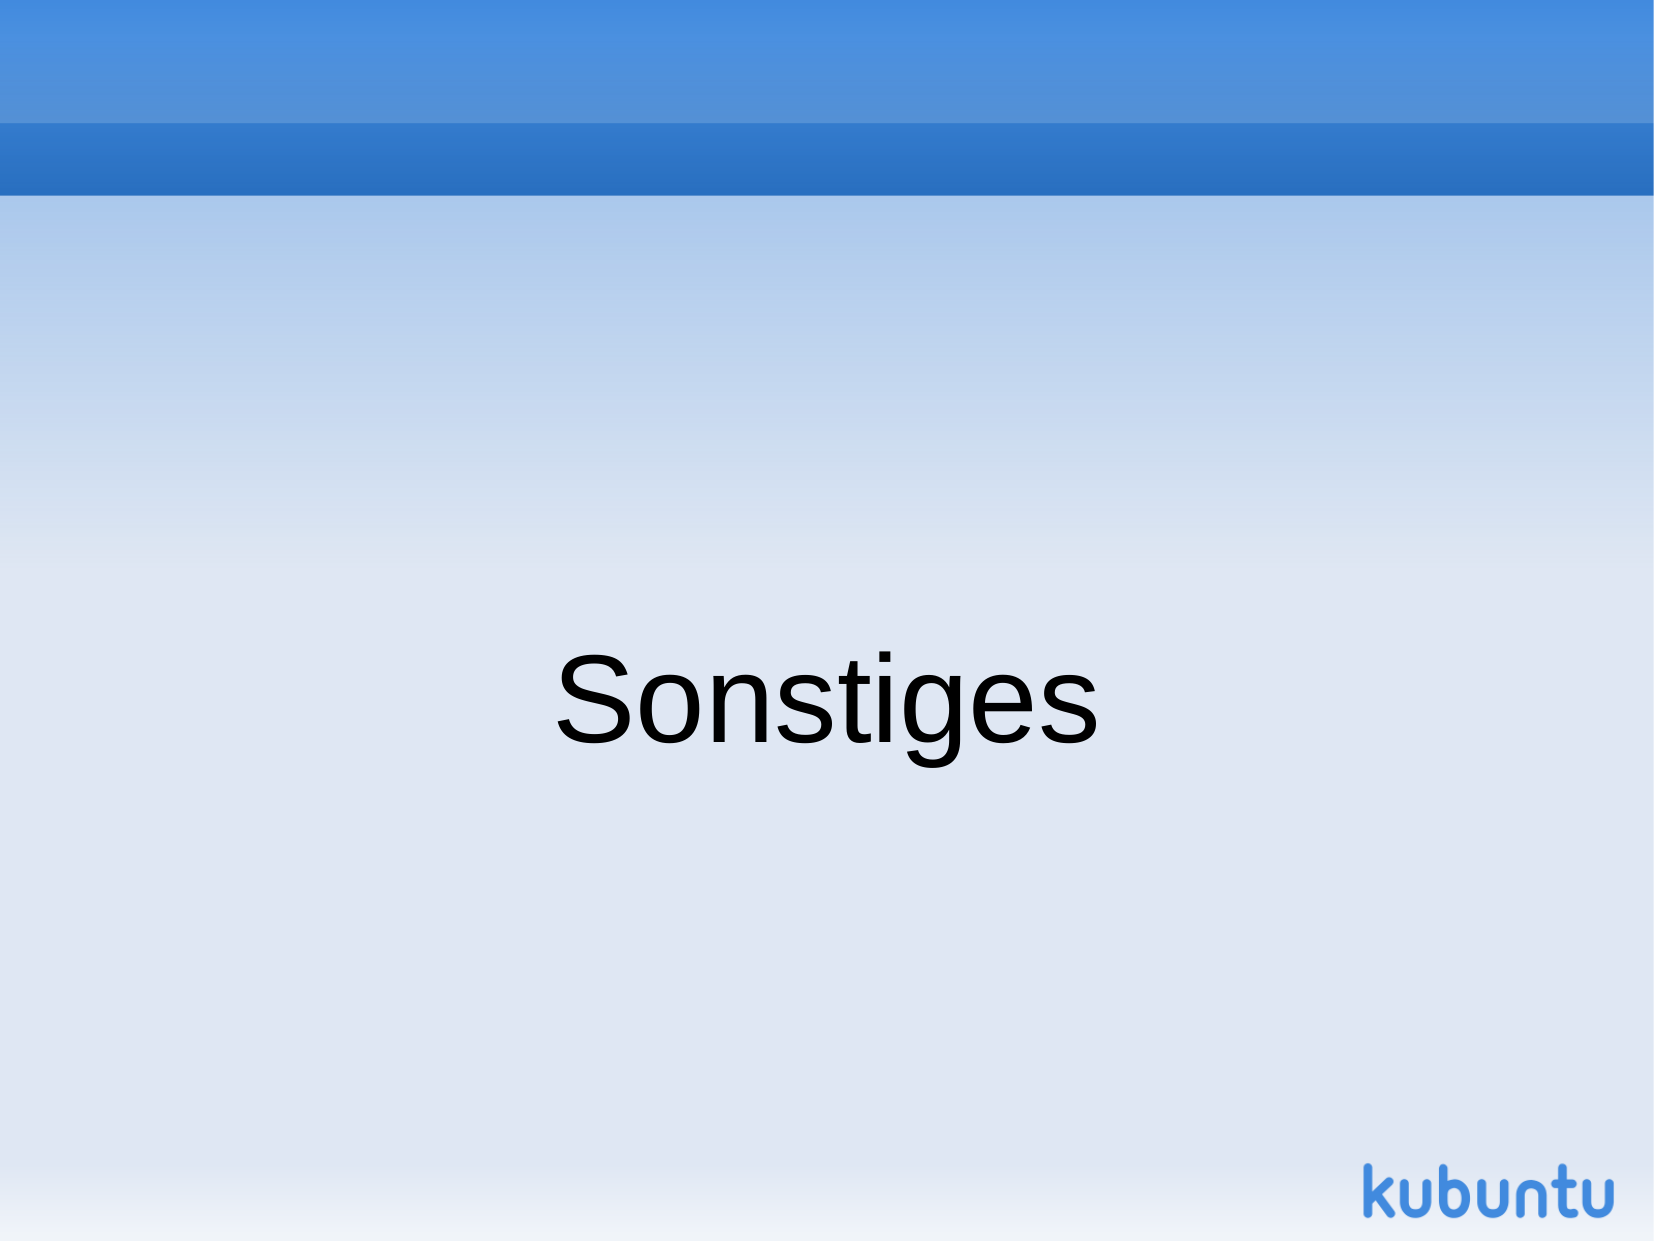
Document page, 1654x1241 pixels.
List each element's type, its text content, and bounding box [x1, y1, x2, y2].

picture [0, 0, 1654, 1241]
subtitle Sonstiges [82, 290, 1571, 1109]
